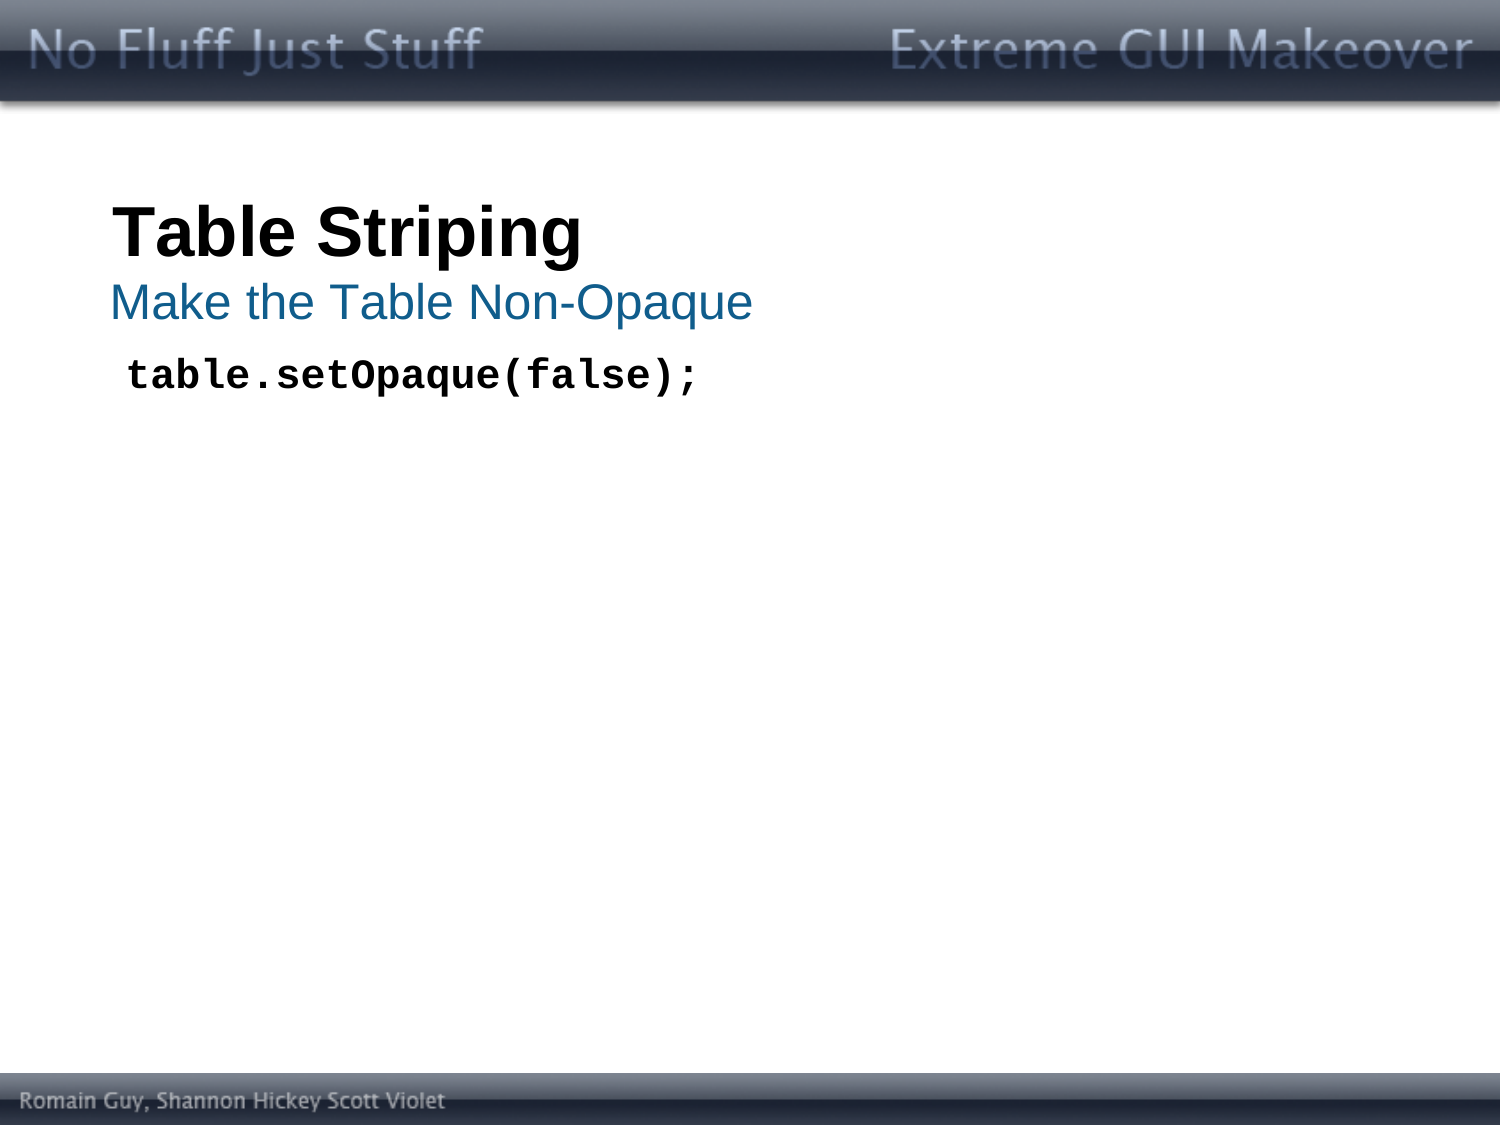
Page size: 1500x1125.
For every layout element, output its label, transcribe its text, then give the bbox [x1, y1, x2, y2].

title Table Striping [112, 119, 1417, 271]
picture [0, 1073, 1500, 1125]
text_box table.setOpaque(false); [125, 350, 1500, 450]
picture [0, 0, 1500, 114]
text_box Make the Table Non-Opaque [101, 262, 1377, 352]
